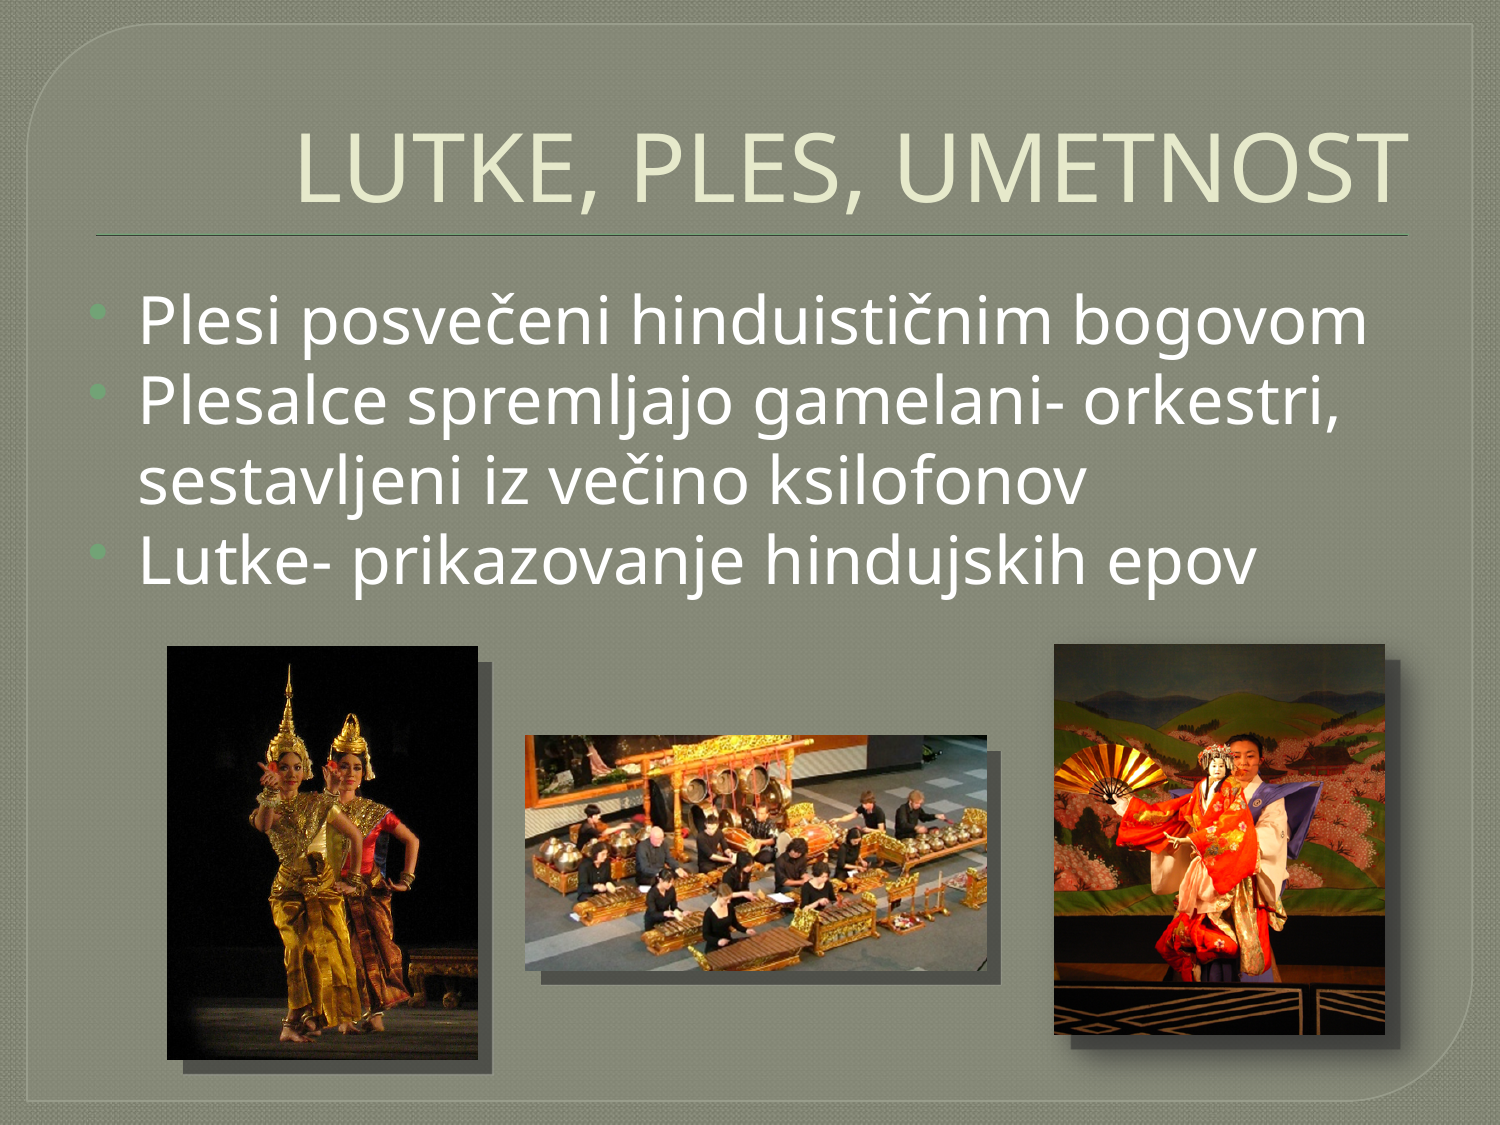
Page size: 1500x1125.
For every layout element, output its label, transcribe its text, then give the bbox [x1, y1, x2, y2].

picture [0, 0, 1500, 1125]
title LUTKE, PLES, UMETNOST [75, 41, 1425, 230]
list Plesi posvečeni hinduističnim bogovom Plesalce spremljajo gamelani- orkestri, sestavljeni iz večino ksilofonov Lutke- prikazovanje hindujskih epov [75, 270, 1425, 1013]
